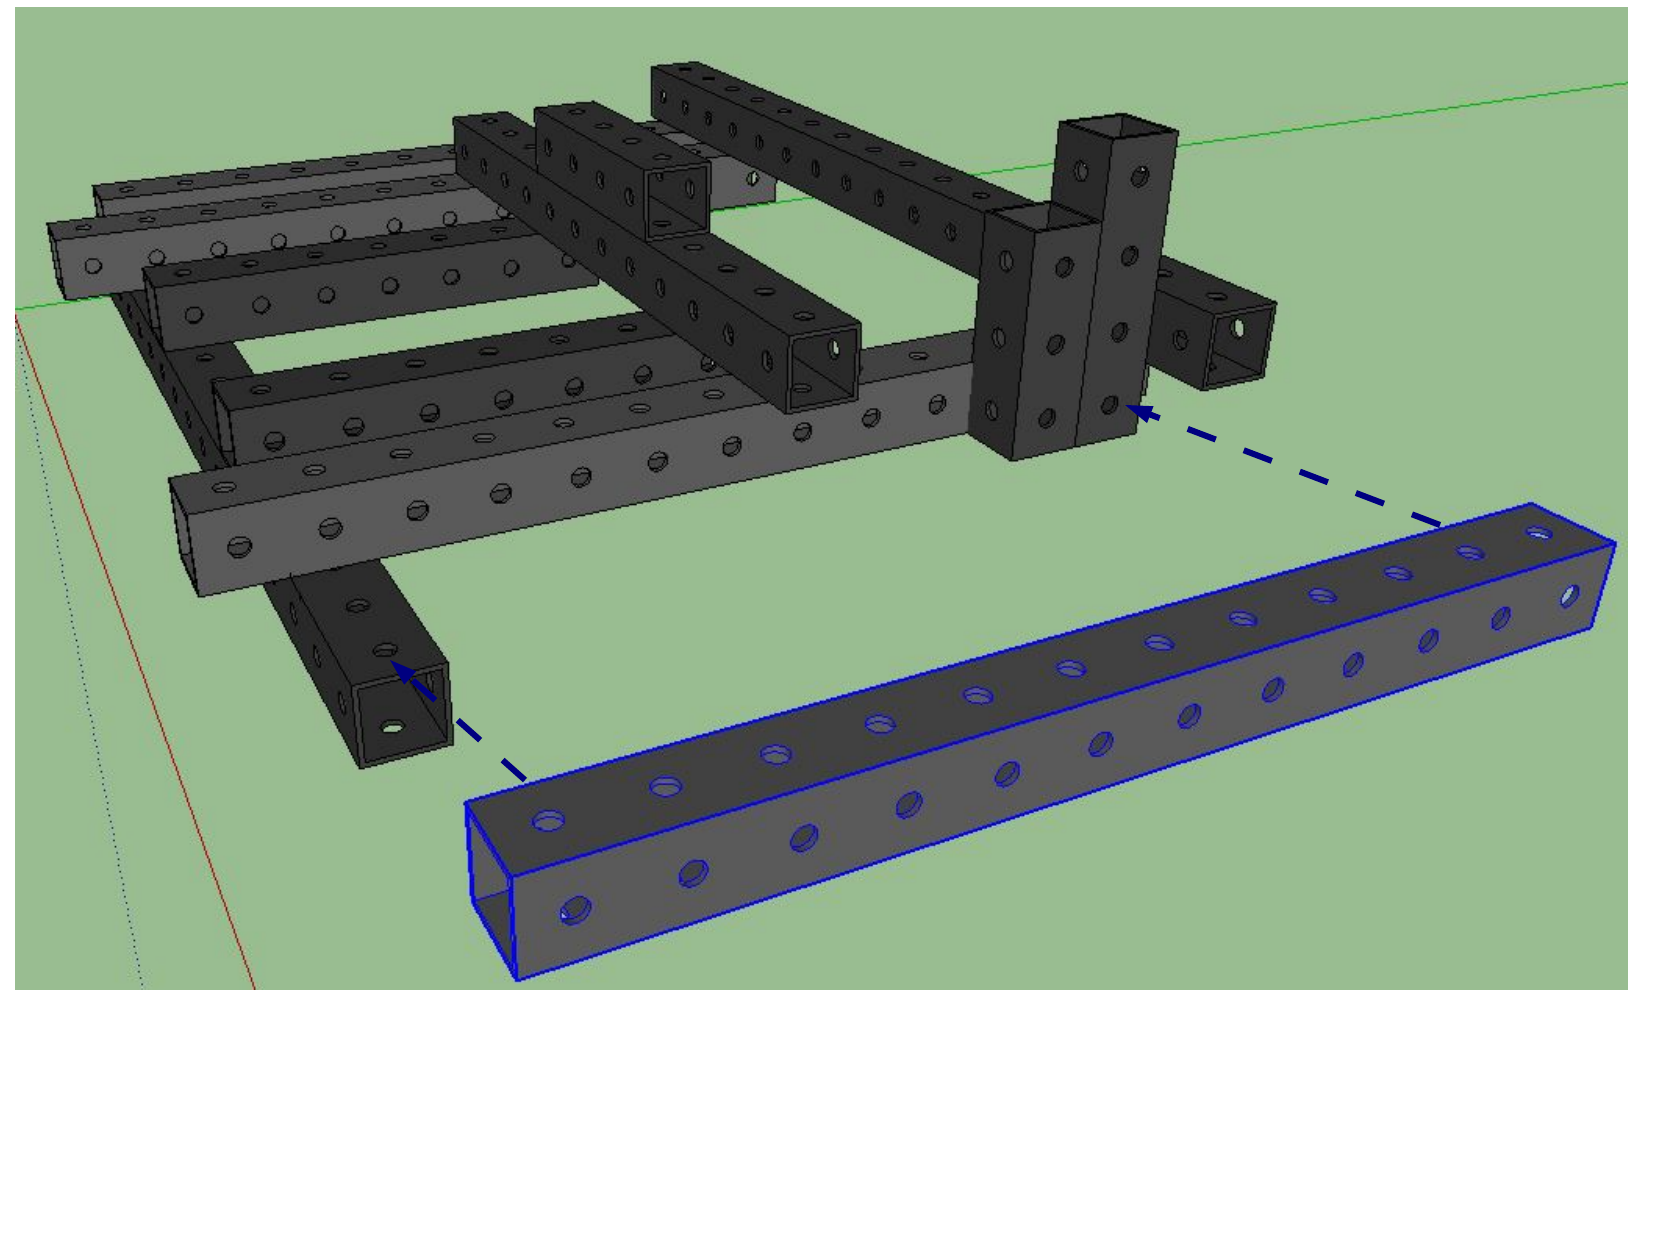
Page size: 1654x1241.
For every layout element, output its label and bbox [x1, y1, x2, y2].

picture [15, 7, 1628, 991]
